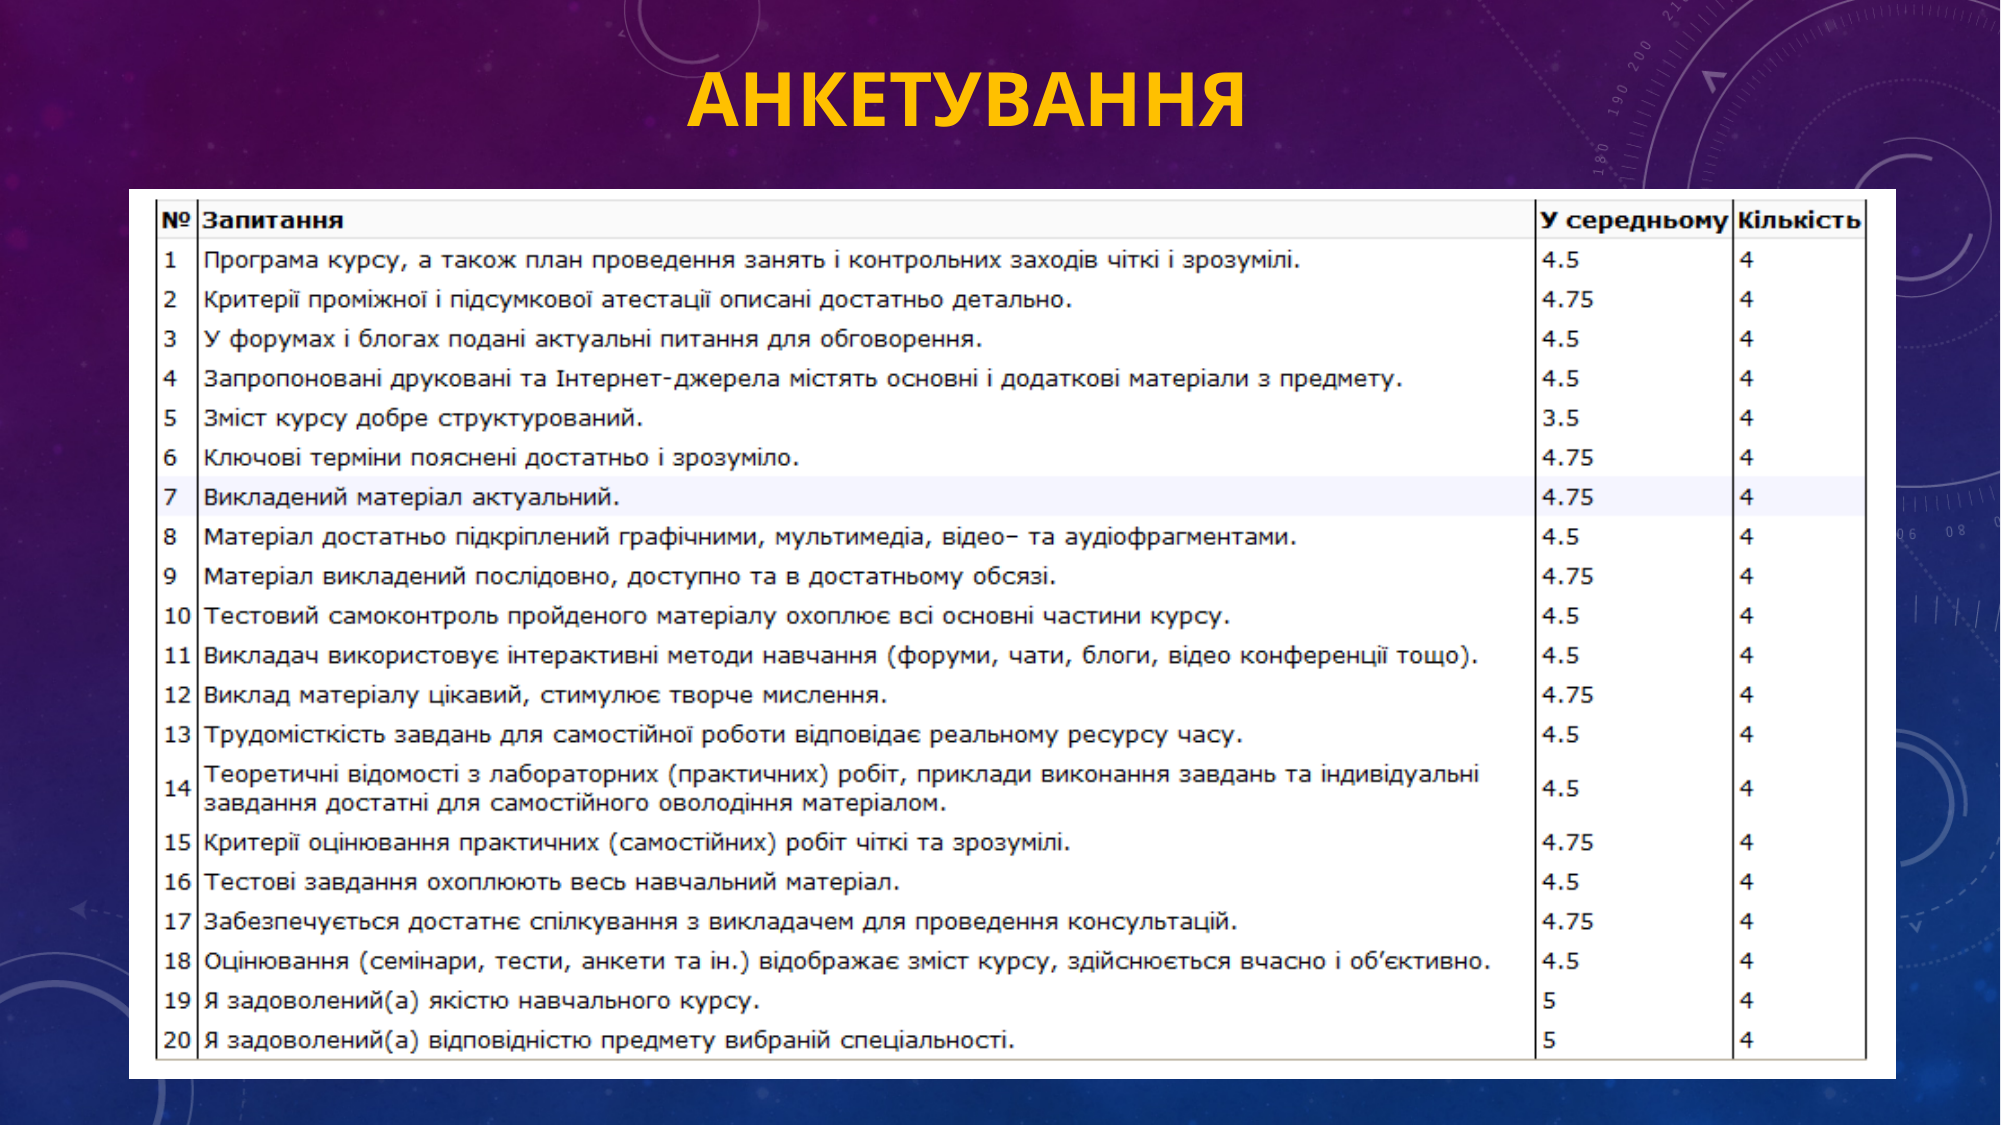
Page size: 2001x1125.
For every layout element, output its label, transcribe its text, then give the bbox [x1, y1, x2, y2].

title АНКЕТУВАННЯ [138, 28, 1801, 164]
picture [0, 0, 2001, 1125]
